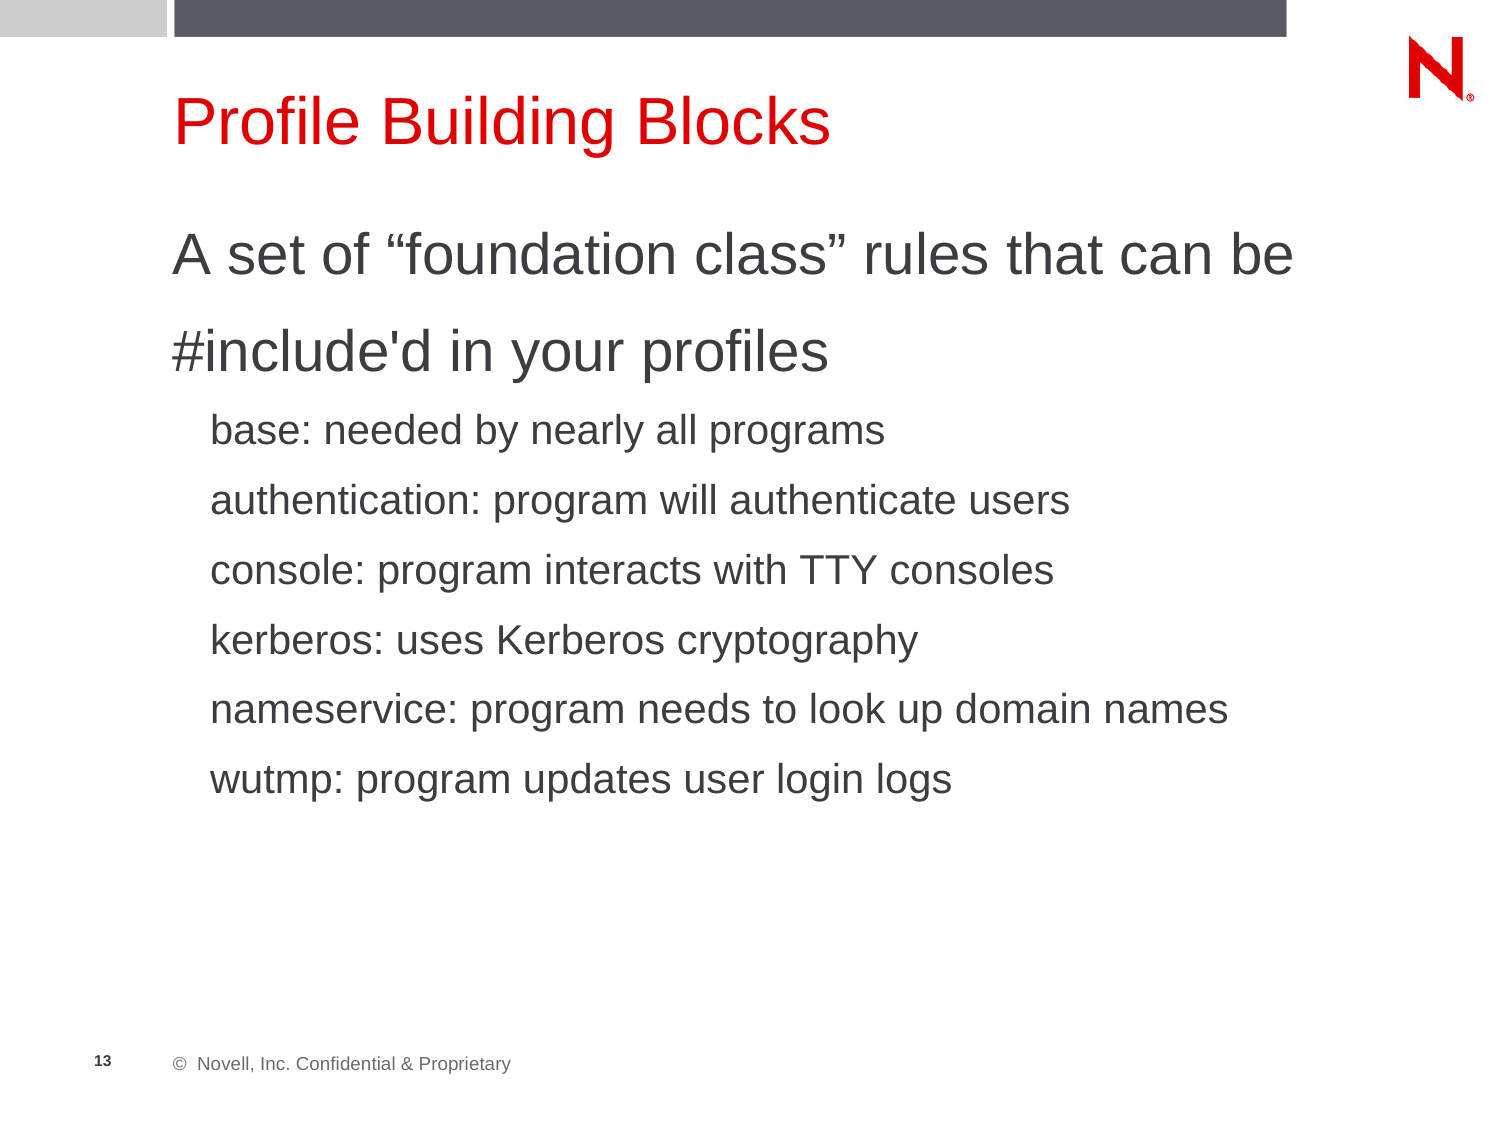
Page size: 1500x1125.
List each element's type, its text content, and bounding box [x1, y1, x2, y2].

list A set of “foundation class” rules that can be #include'd in your profiles base: needed by nearly all programs authentication: program will authenticate users console: program interacts with TTY consoles kerberos: uses Kerberos cryptography nameservice: program needs to look up domain names wutmp: program updates user login logs [172, 189, 1413, 1125]
title Profile Building Blocks [173, 41, 1395, 189]
picture [1404, 32, 1477, 105]
